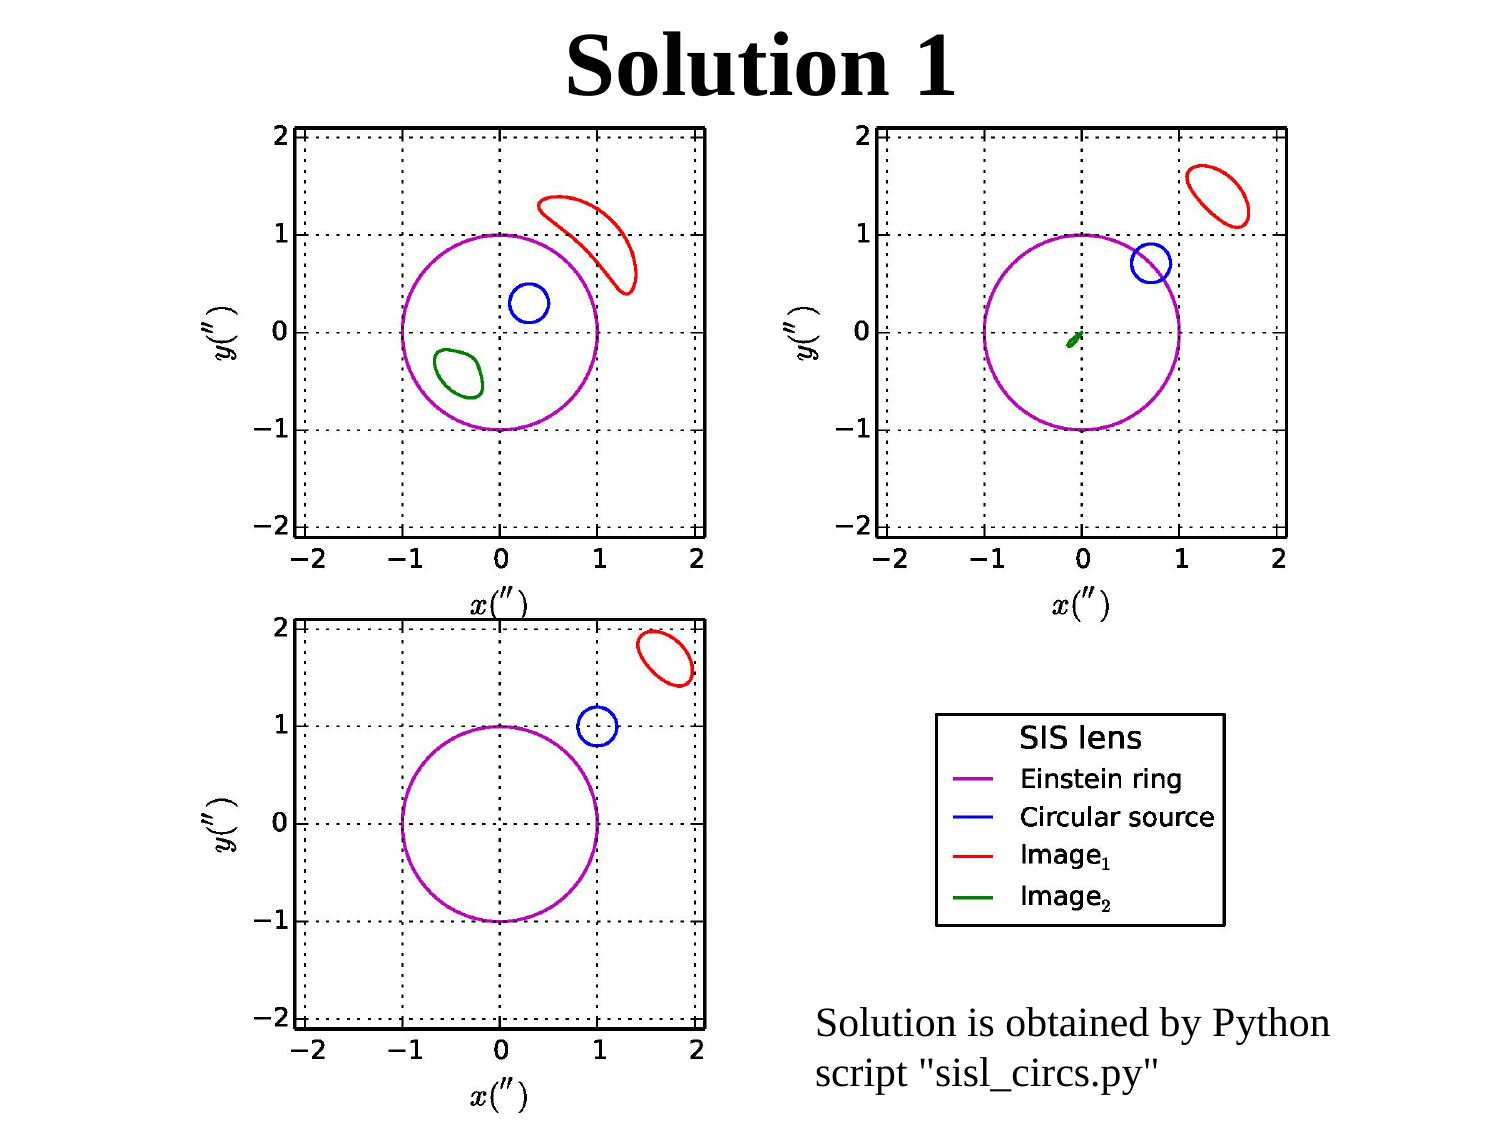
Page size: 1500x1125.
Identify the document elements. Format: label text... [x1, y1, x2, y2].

title Solution 1 [87, 12, 1438, 105]
list Solution is obtained by Python script "sisl_circs.py" [800, 987, 1381, 1100]
picture [201, 125, 1288, 1113]
